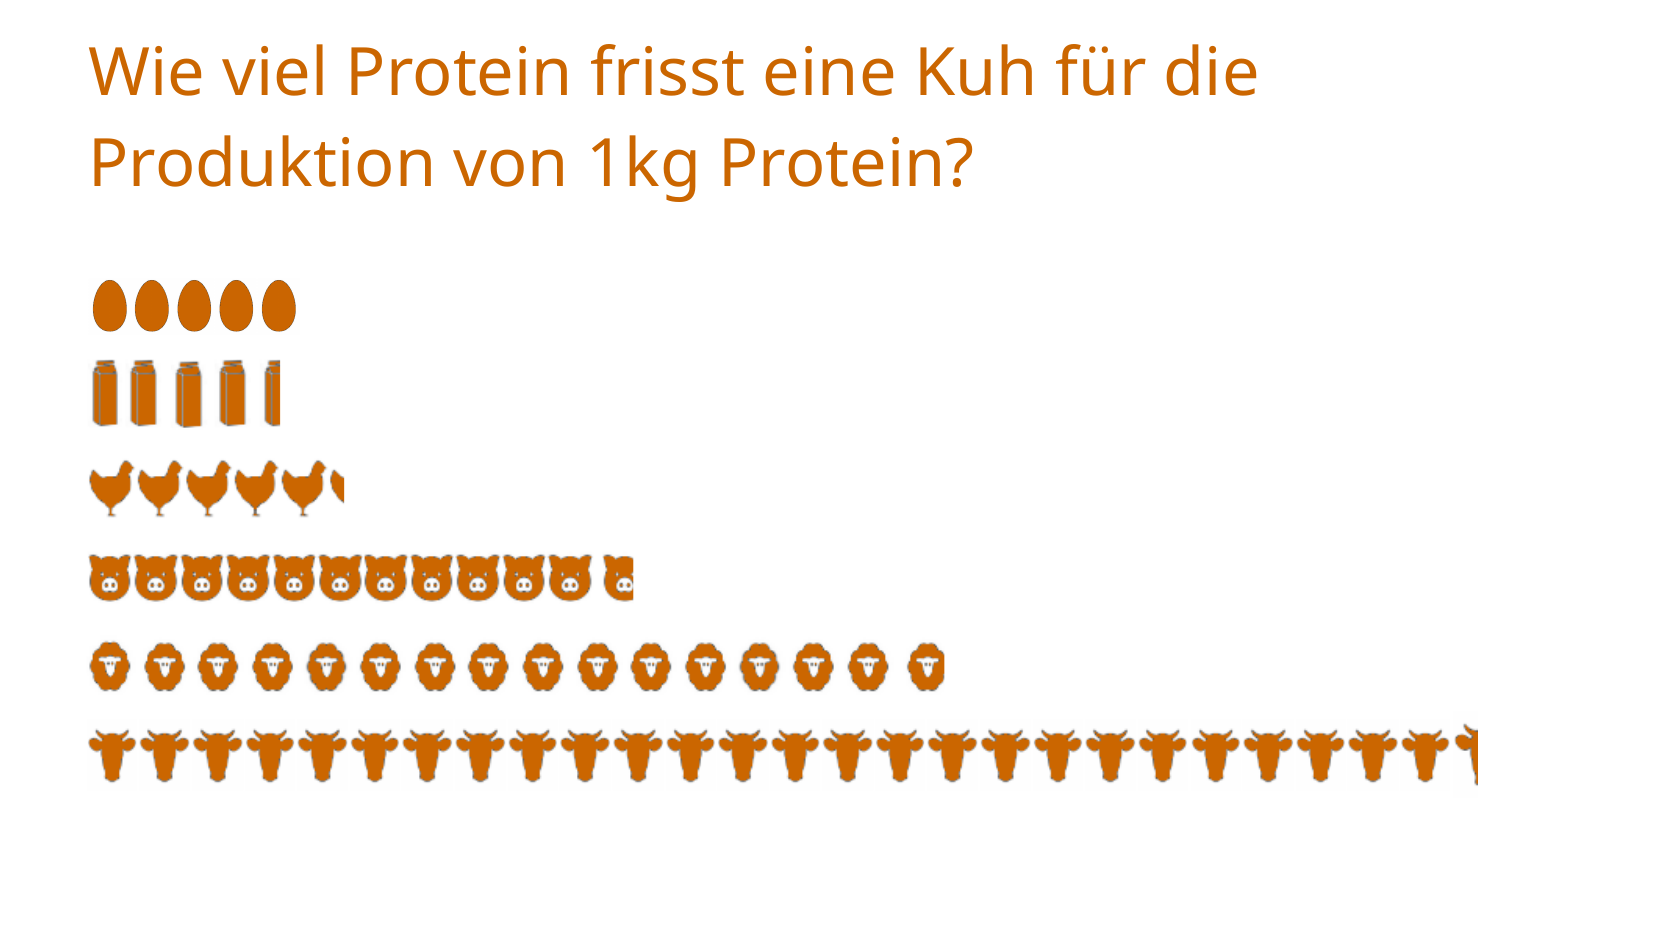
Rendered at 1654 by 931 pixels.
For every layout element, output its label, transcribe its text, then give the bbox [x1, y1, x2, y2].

picture [88, 278, 300, 335]
title Wie viel Protein frisst eine Kuh für die Produktion von 1kg Protein? [88, 37, 1489, 193]
picture [82, 359, 1478, 798]
